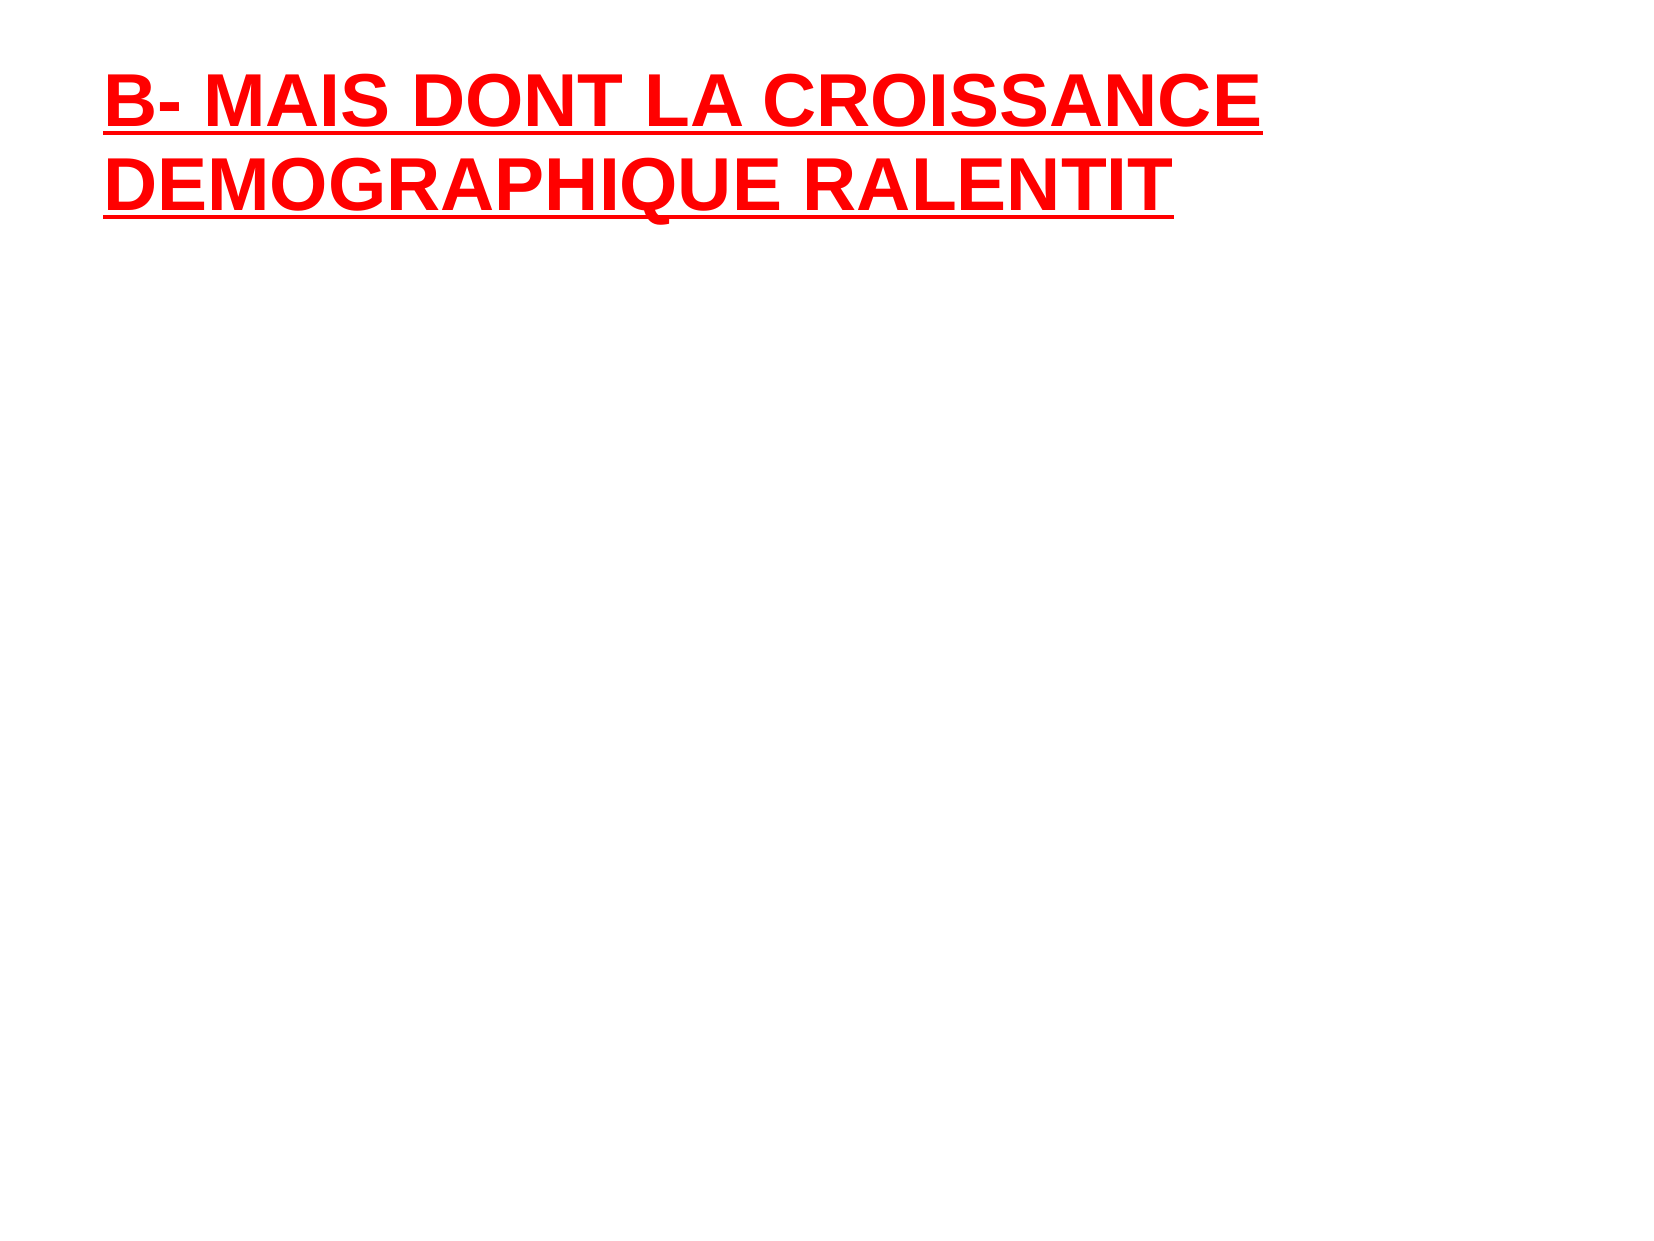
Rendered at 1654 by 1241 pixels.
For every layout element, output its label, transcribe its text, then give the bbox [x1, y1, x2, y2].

text_box B- MAIS DONT LA CROISSANCE DEMOGRAPHIQUE RALENTIT [88, 51, 1506, 235]
